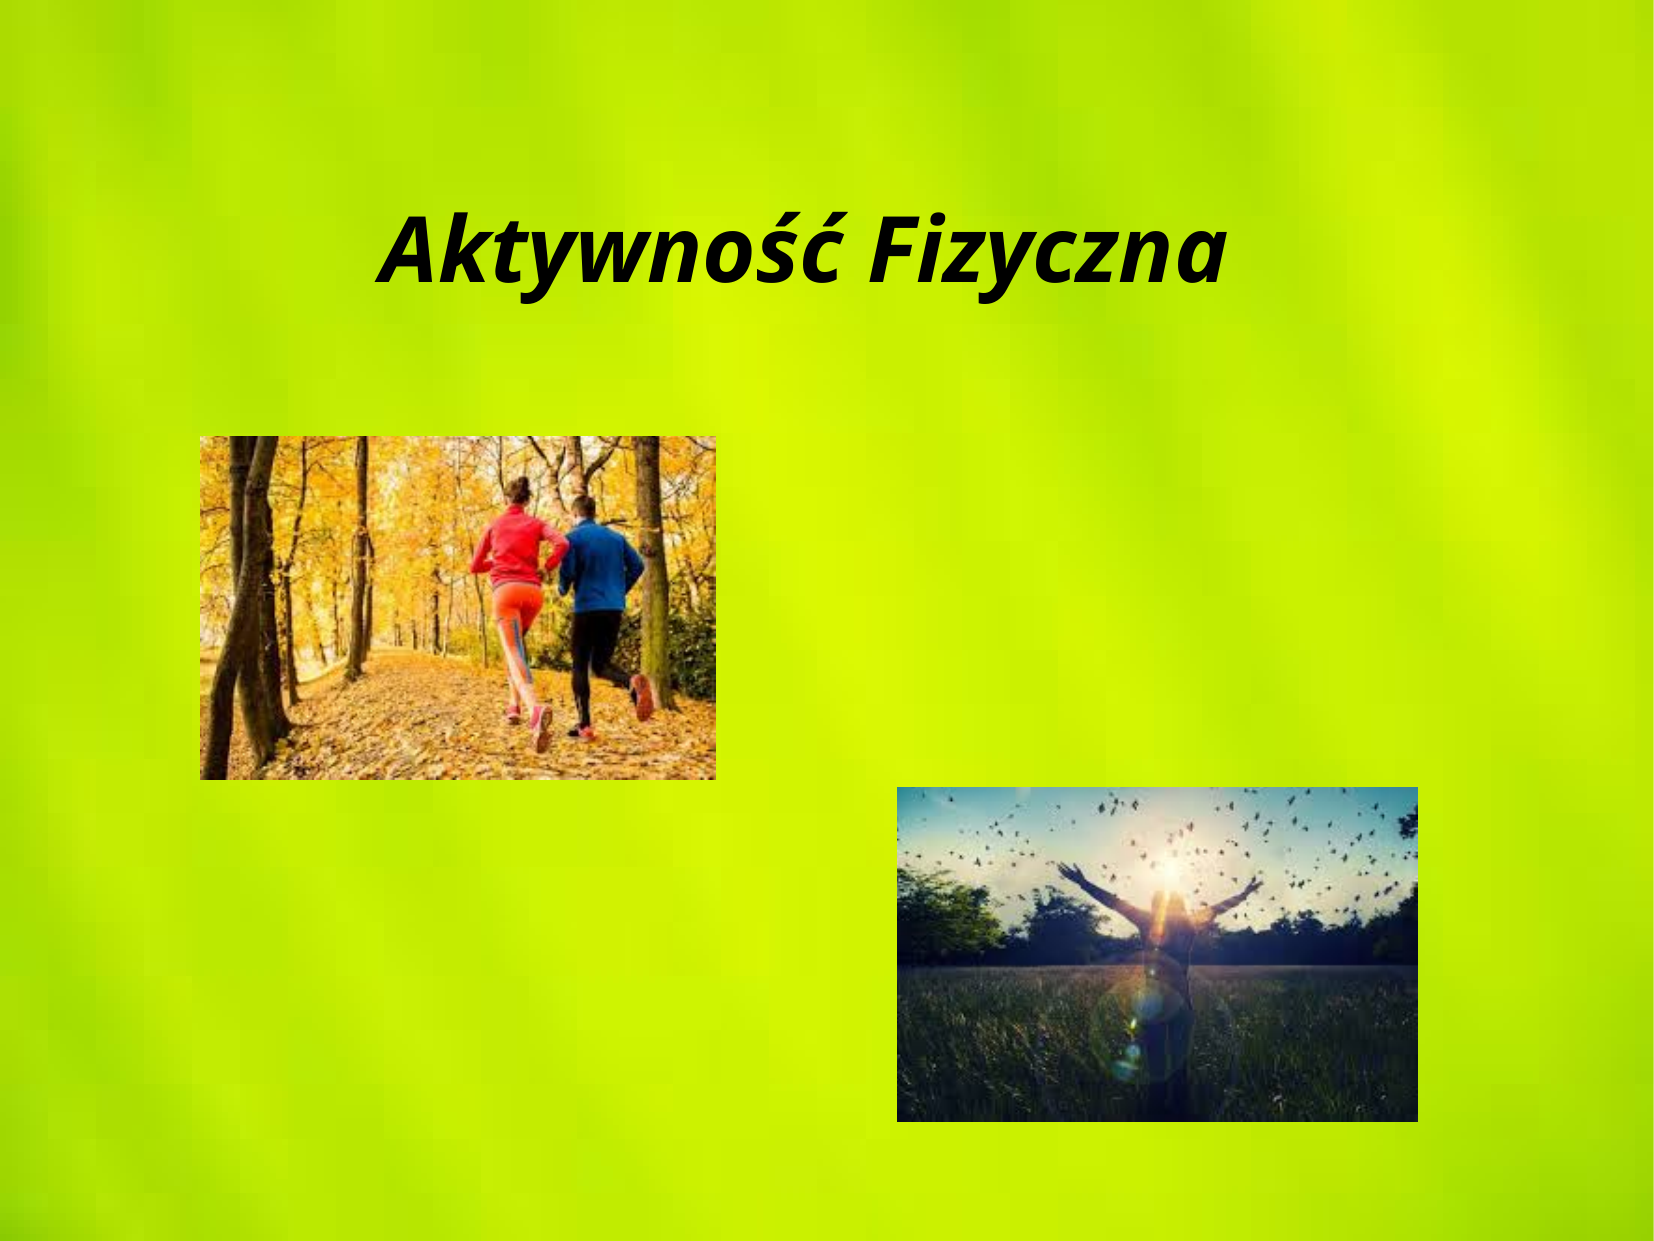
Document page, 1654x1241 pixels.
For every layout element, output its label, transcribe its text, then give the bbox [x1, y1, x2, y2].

picture [0, 0, 1654, 1241]
text_box Aktywność Fizyczna [366, 177, 1323, 278]
